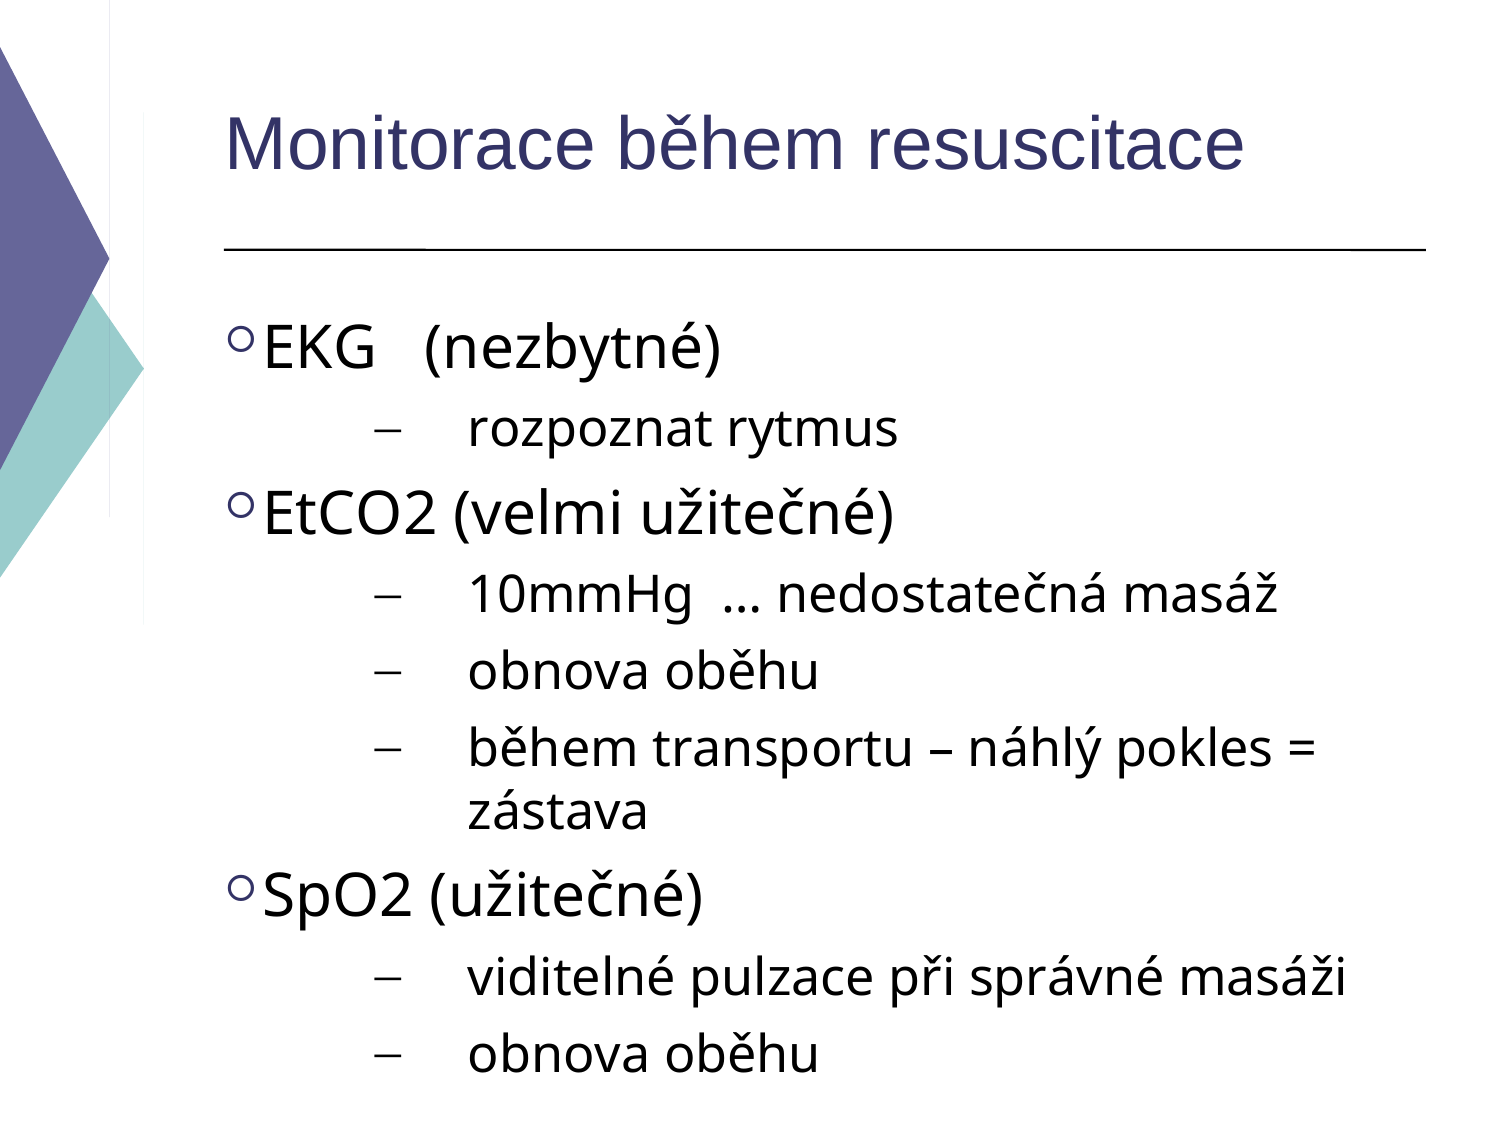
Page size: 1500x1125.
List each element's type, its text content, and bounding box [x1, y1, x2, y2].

list EKG (nezbytné) rozpoznat rytmus EtCO2 (velmi užitečné) 10mmHg … nedostatečná masáž obnova oběhu během transportu – náhlý pokles = zástava SpO2 (užitečné) viditelné pulzace při správné masáži obnova oběhu [224, 299, 1424, 1083]
title Monitorace během resuscitace [224, 41, 1424, 236]
